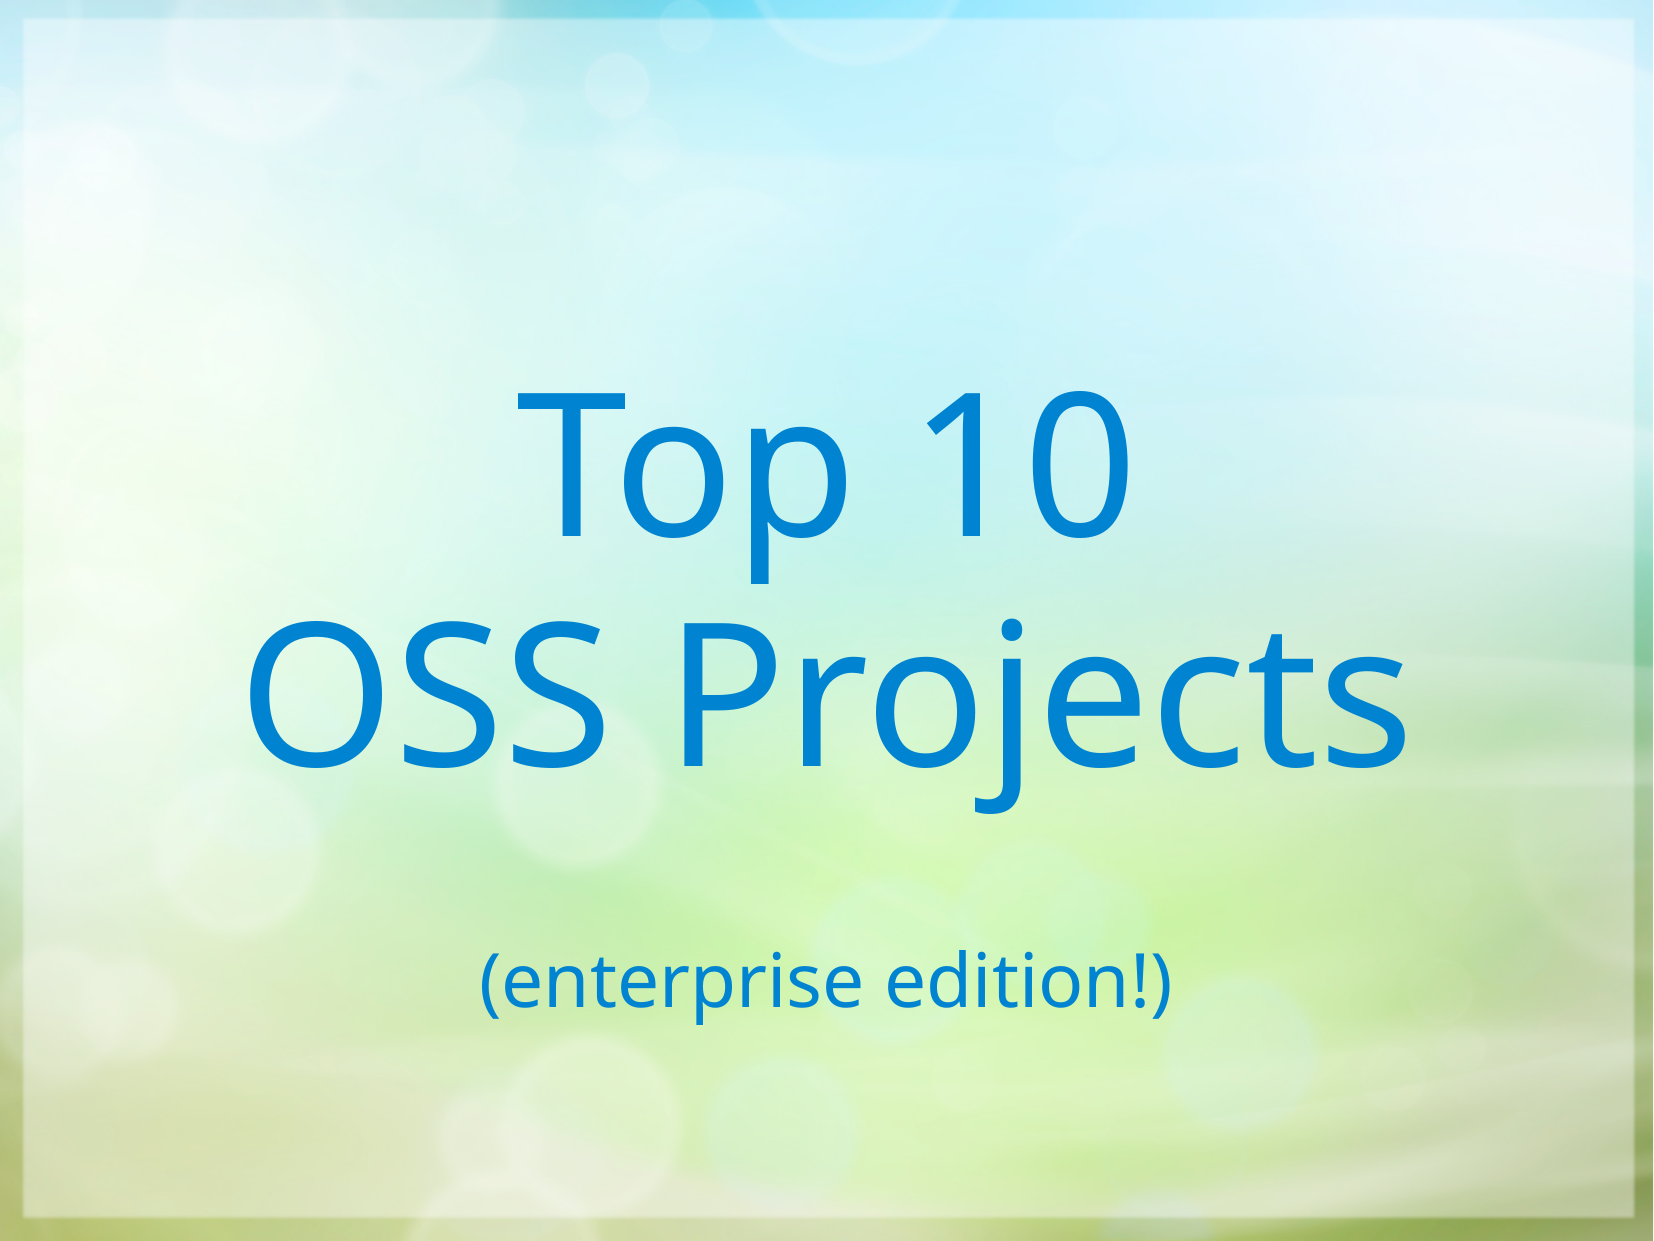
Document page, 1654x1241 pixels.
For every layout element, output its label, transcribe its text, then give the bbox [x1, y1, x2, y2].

picture [0, 0, 1654, 1241]
text_box Top 10 [467, 278, 1189, 587]
text_box OSS Projects (enterprise edition!) [125, 587, 1528, 995]
